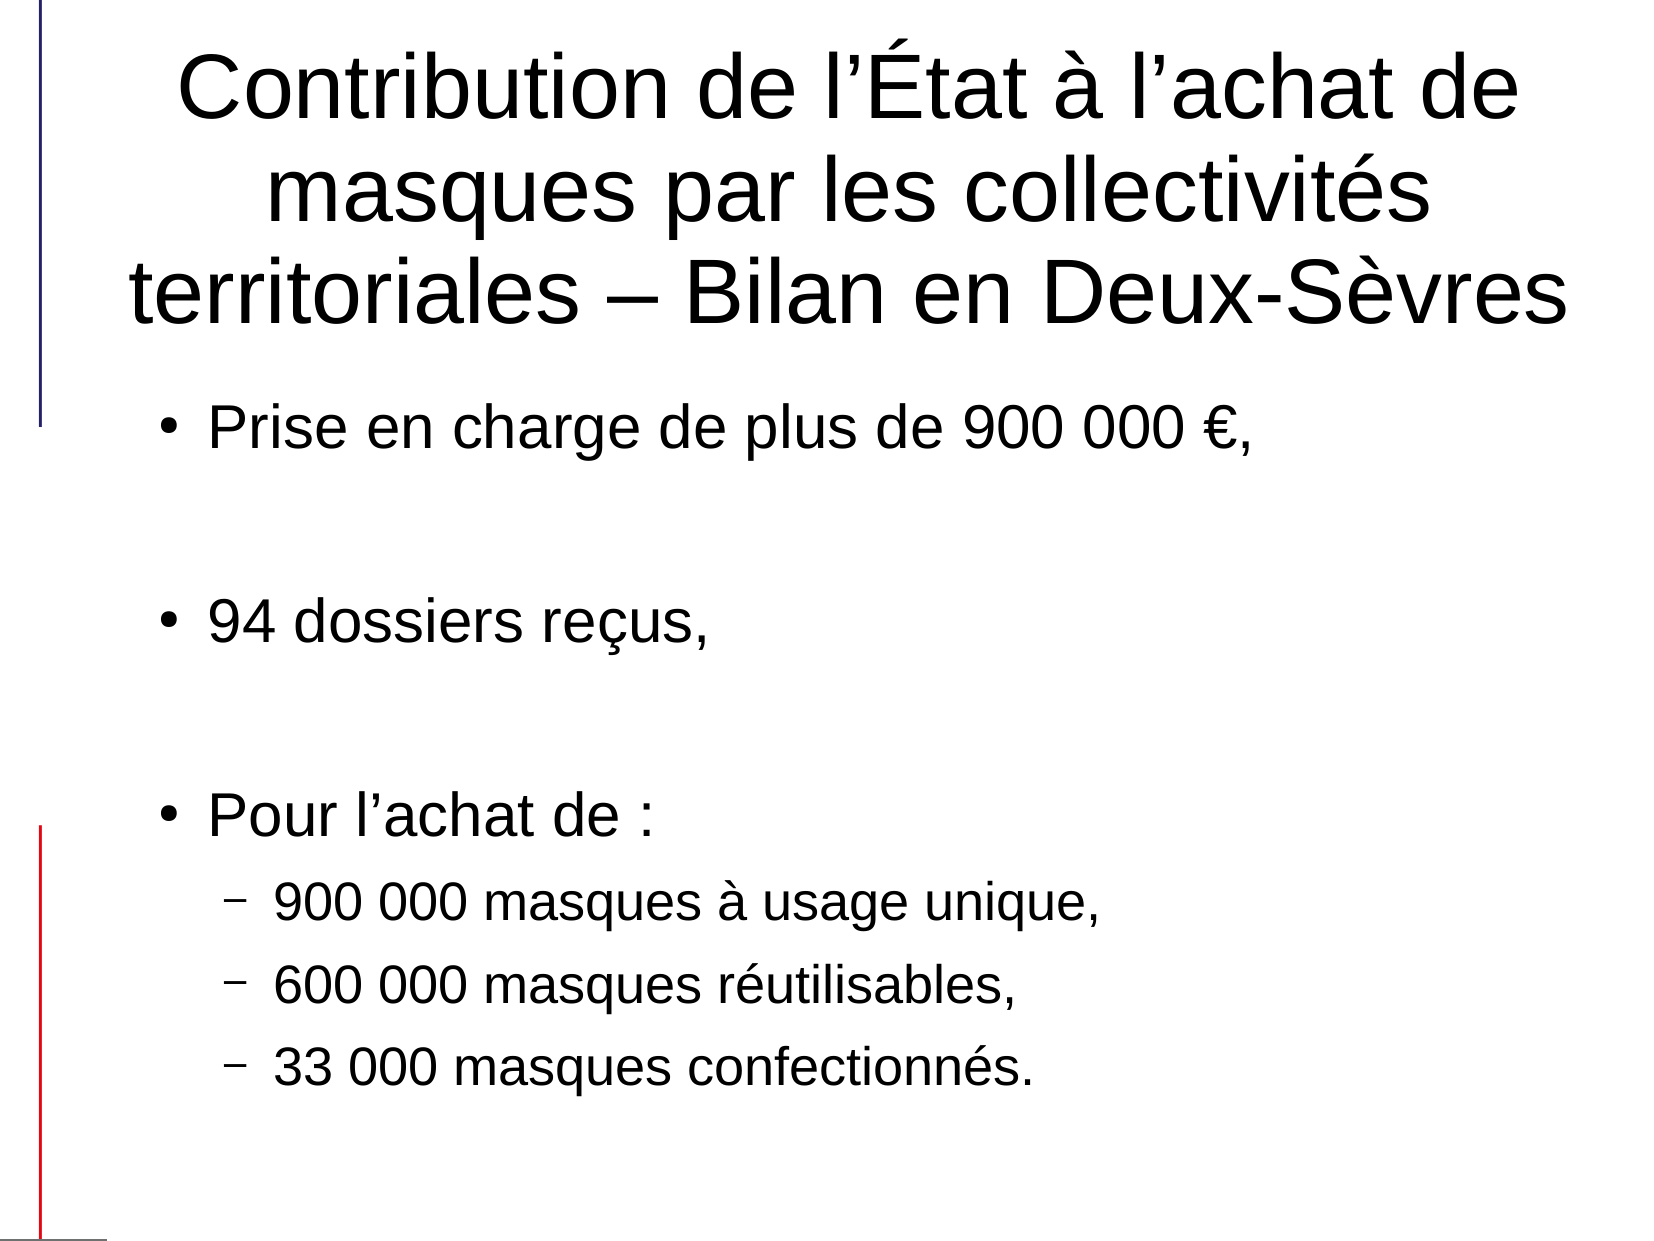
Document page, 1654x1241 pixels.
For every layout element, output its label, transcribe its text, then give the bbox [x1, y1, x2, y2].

list Prise en charge de plus de 900 000 €, 94 dossiers reçus, Pour l’achat de : 900 000 masques à usage unique, 600 000 masques réutilisables, 33 000 masques confectionnés. [141, 295, 1630, 1098]
picture [0, 0, 107, 1241]
title Contribution de l’État à l’achat de masques par les collectivités territoriales – Bilan en Deux-Sèvres [107, 35, 1595, 344]
